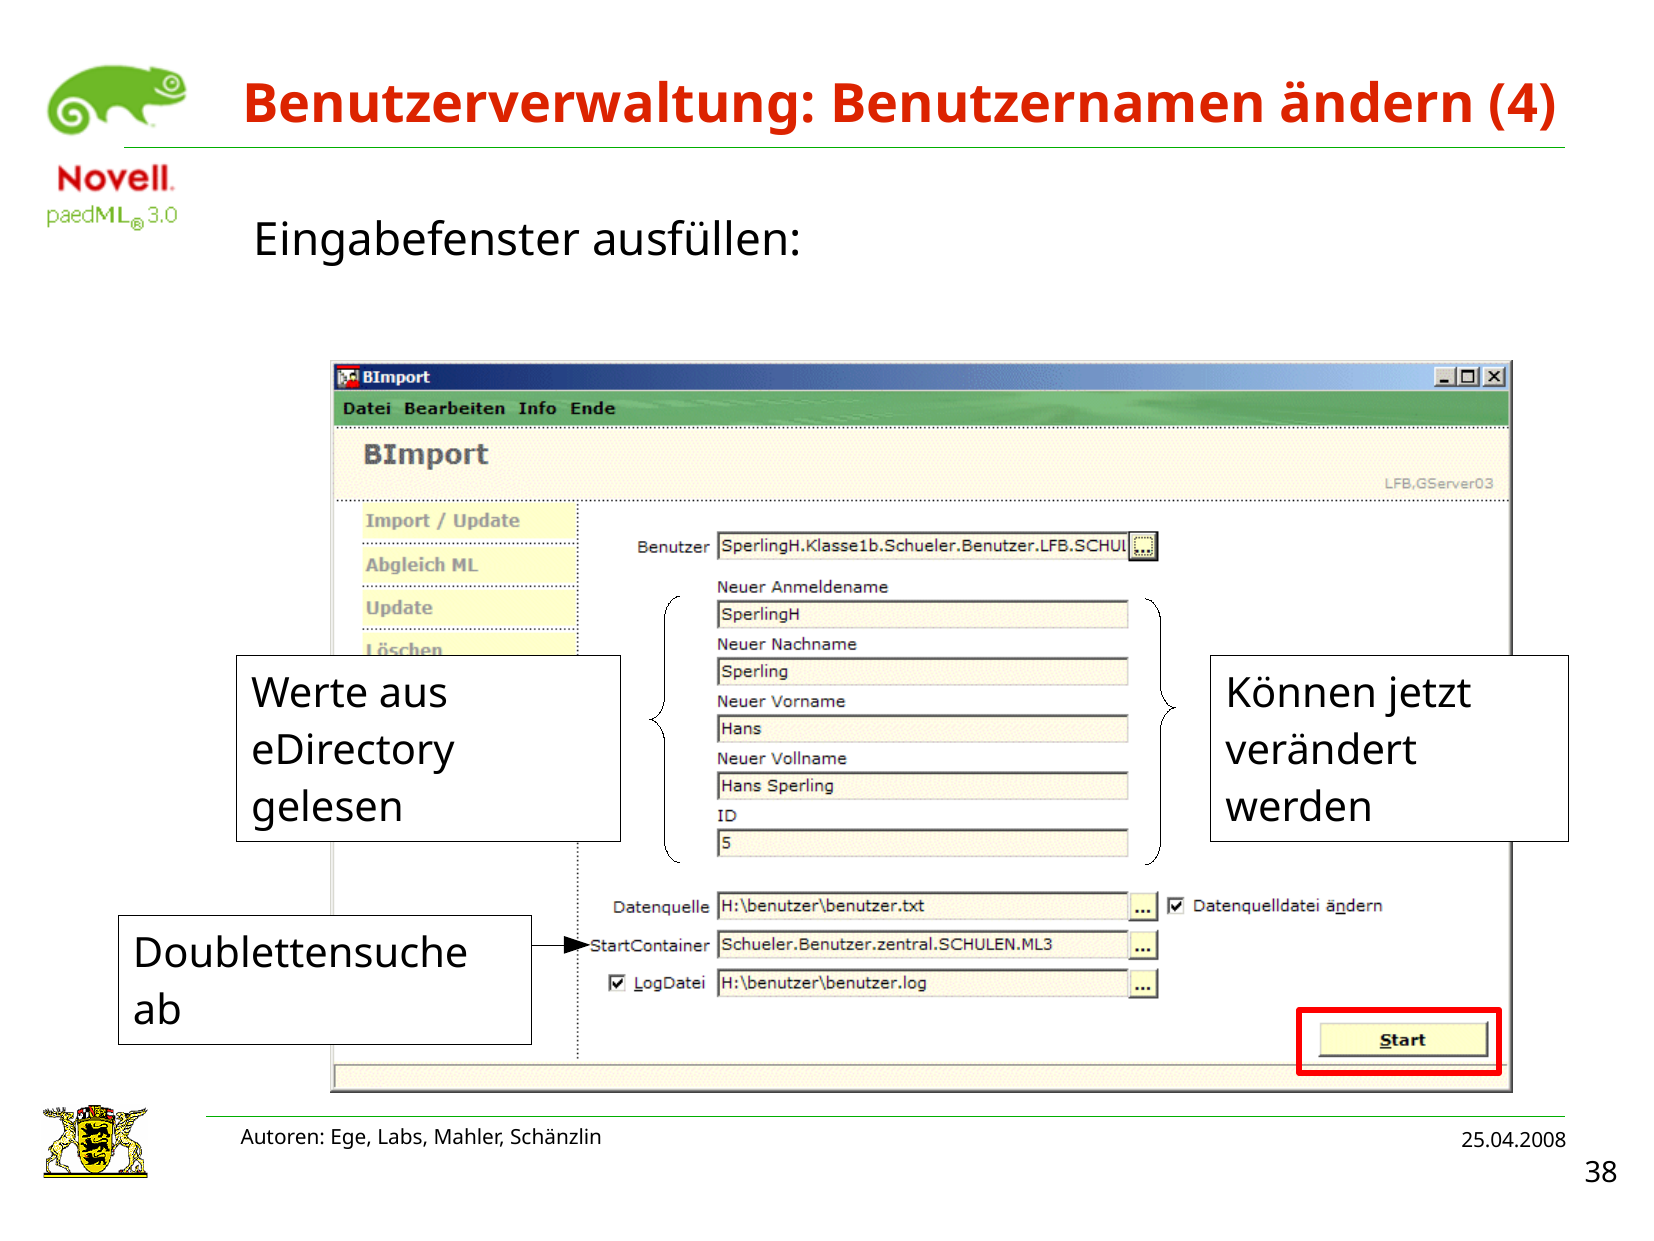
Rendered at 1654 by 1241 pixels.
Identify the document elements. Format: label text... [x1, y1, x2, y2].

list Eingabefenster ausfüllen: [236, 206, 1565, 296]
picture [41, 1104, 148, 1180]
picture [29, 34, 199, 237]
title Benutzerverwaltung: Benutzernamen ändern (4) [242, 67, 1577, 136]
text_box [1299, 1009, 1500, 1073]
text_box Können jetzt verändert werden [1210, 655, 1569, 771]
picture [330, 360, 1513, 1093]
text_box Werte aus eDirectory gelesen [236, 655, 621, 771]
text_box Doublettensuche ab [118, 915, 532, 981]
